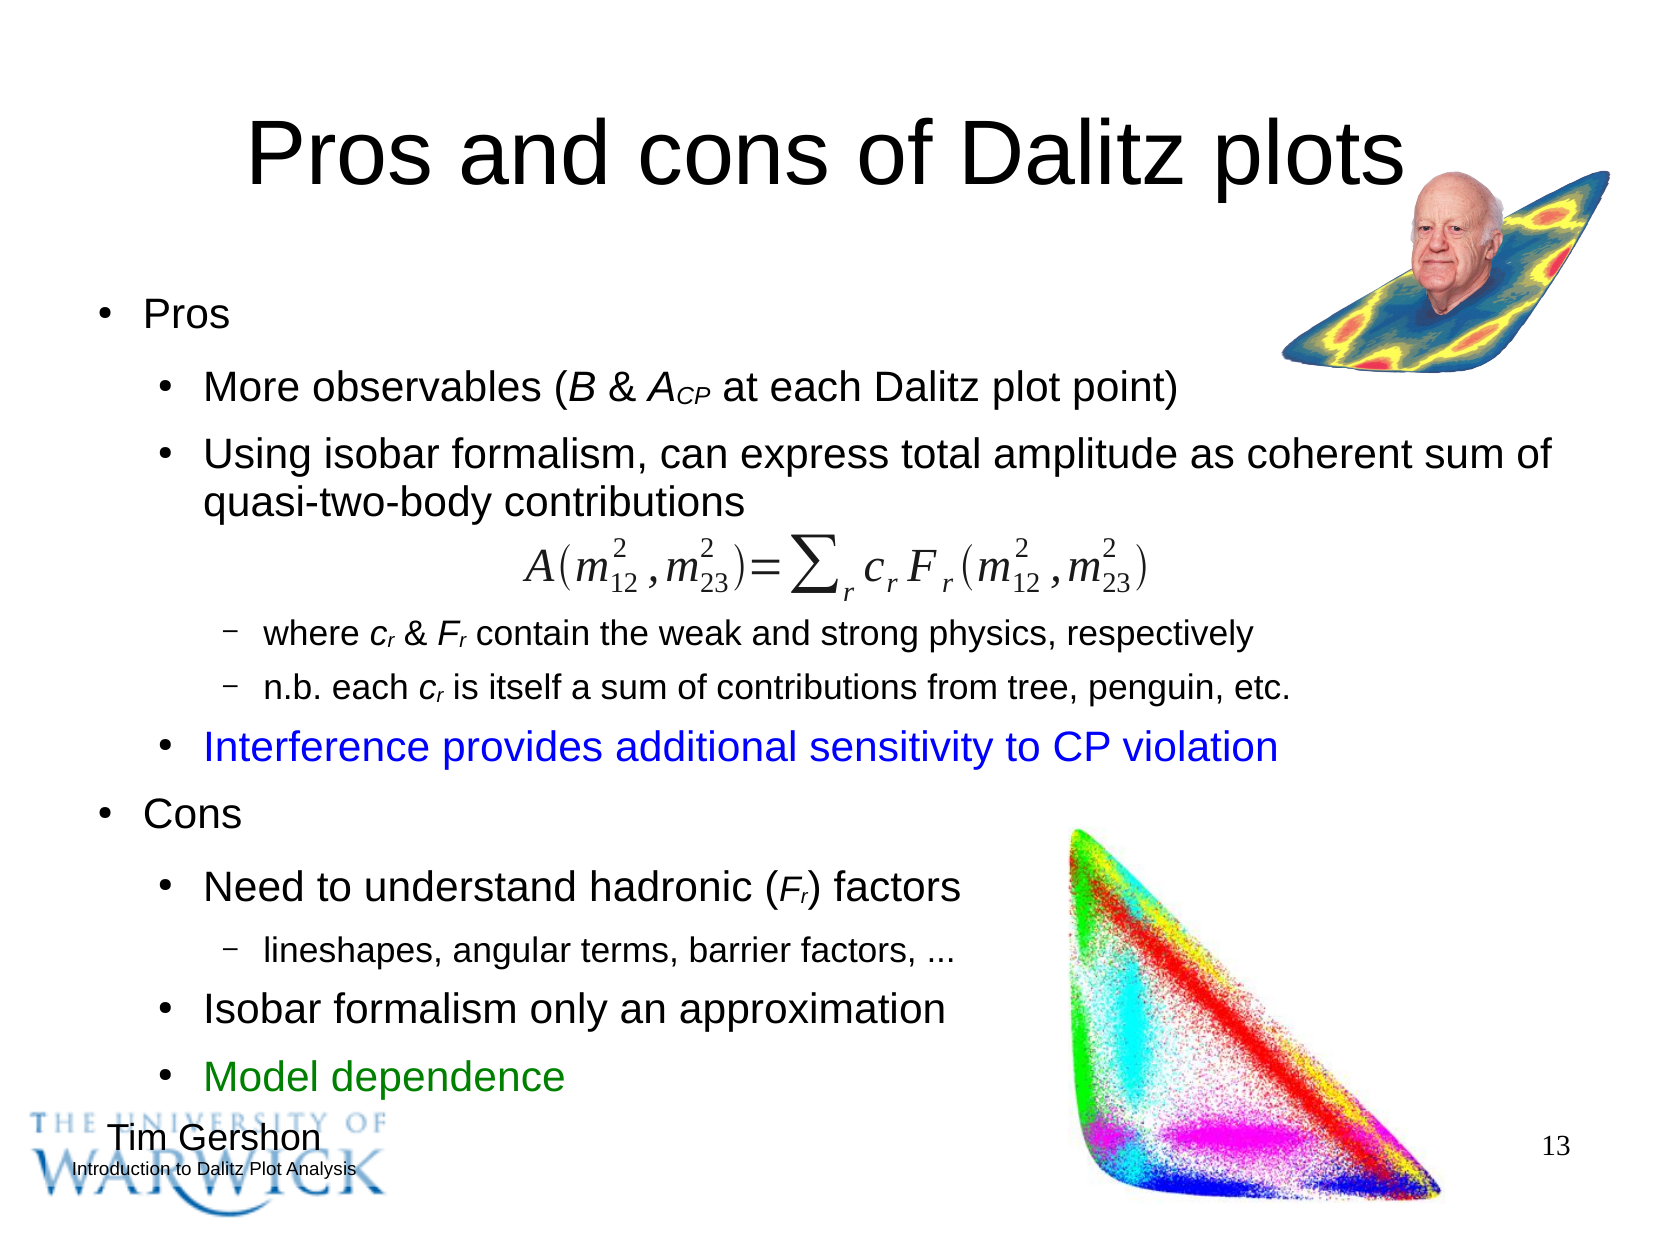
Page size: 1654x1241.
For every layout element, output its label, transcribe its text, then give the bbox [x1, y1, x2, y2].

picture [19, 1106, 406, 1232]
list Pros More observables (B & ACP at each Dalitz plot point) Using isobar formalism, can express total amplitude as coherent sum of quasi-two-body contributions where cr & Fr contain the weak and strong physics, respectively n.b. each cr is itself a sum of contributions from tree, penguin, etc. Interference provides additional sensitivity to CP violation Cons Need to understand hadronic (Fr) factors lineshapes, angular terms, barrier factors, ... Isobar formalism only an approximation Model dependence [82, 290, 1571, 1109]
picture [1050, 808, 1459, 1217]
picture [1278, 163, 1615, 377]
text_box Tim Gershon Introduction to Dalitz Plot Analysis [45, 1108, 383, 1187]
title Pros and cons of Dalitz plots [82, 56, 1571, 250]
chart [507, 531, 1161, 607]
